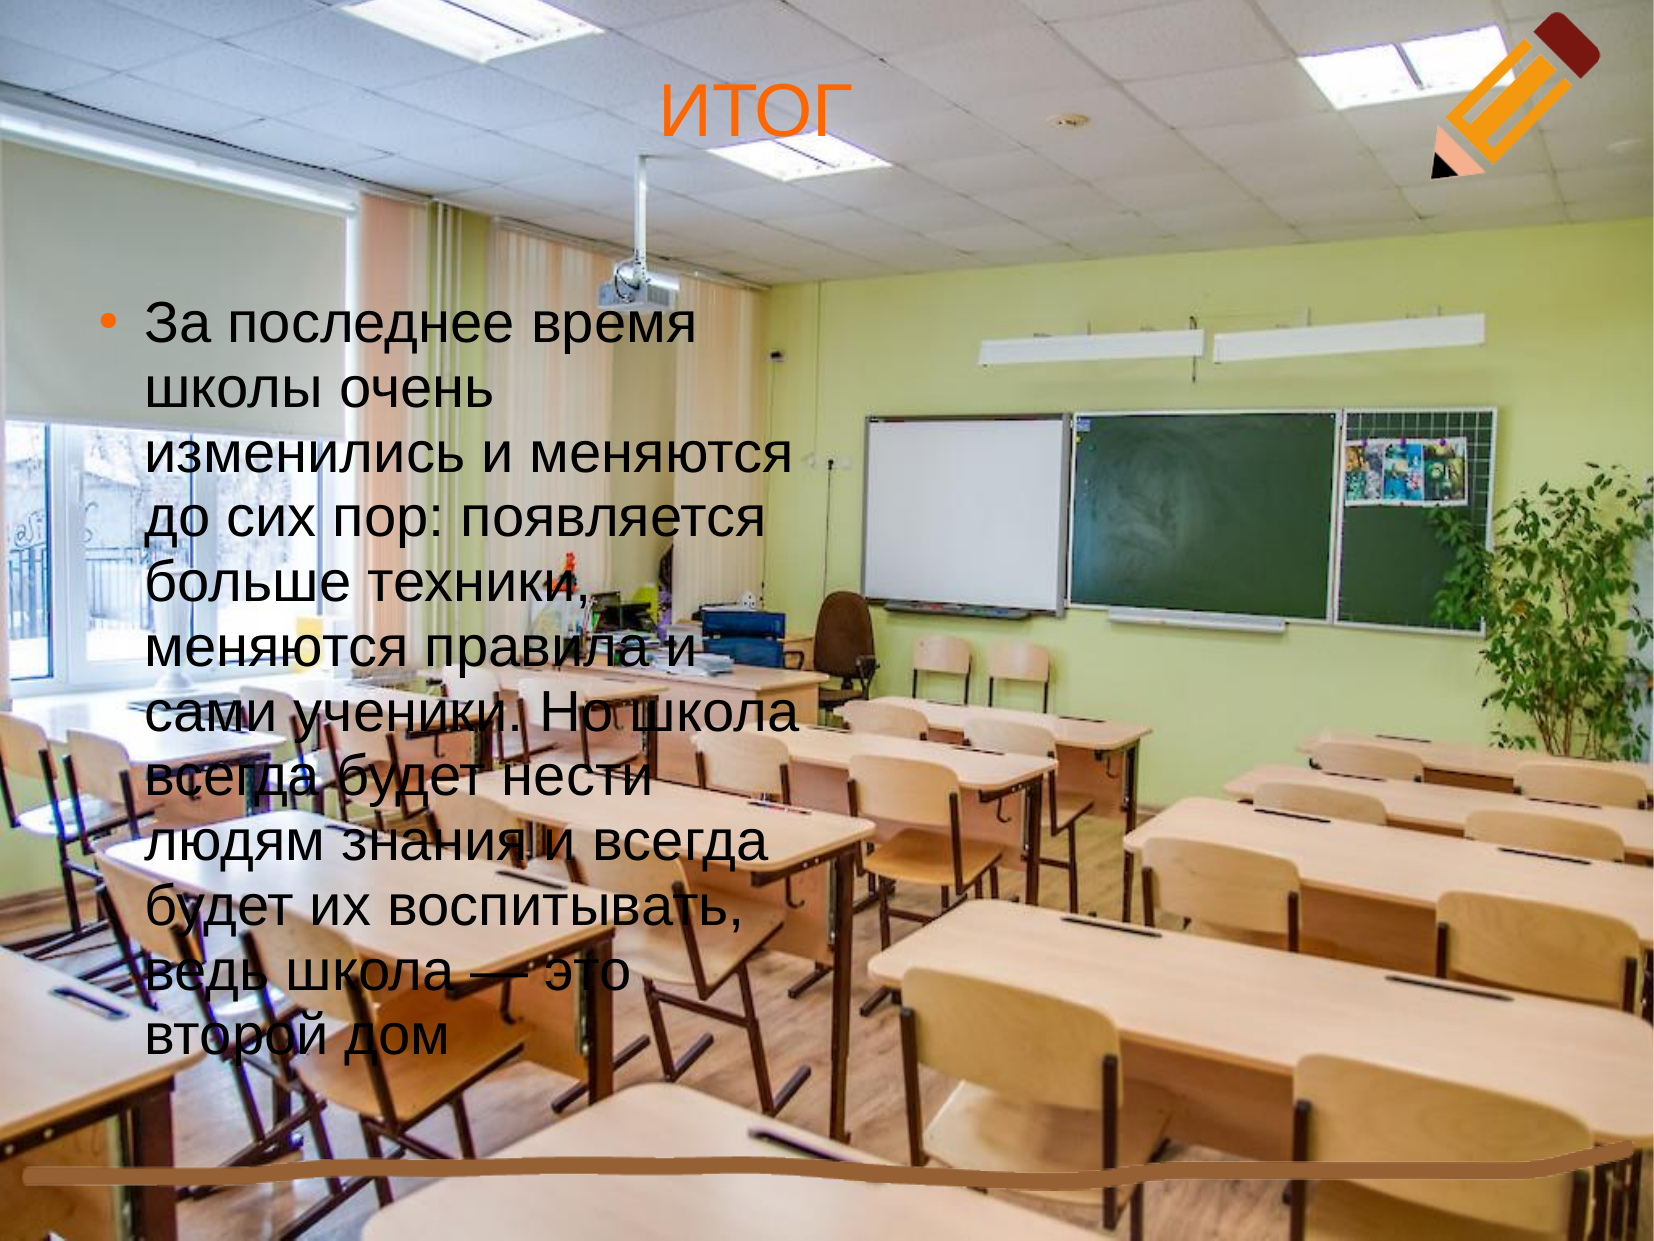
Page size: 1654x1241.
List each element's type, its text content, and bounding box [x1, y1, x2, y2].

picture [0, 0, 1654, 1241]
title ИТОГ [82, 49, 1430, 172]
list За последнее время школы очень изменились и меняются до сих пор: появляется больше техники, меняются правила и сами ученики. Но школа всегда будет нести людям знания и всегда будет их воспитывать, ведь школа — это второй дом [82, 290, 809, 1122]
